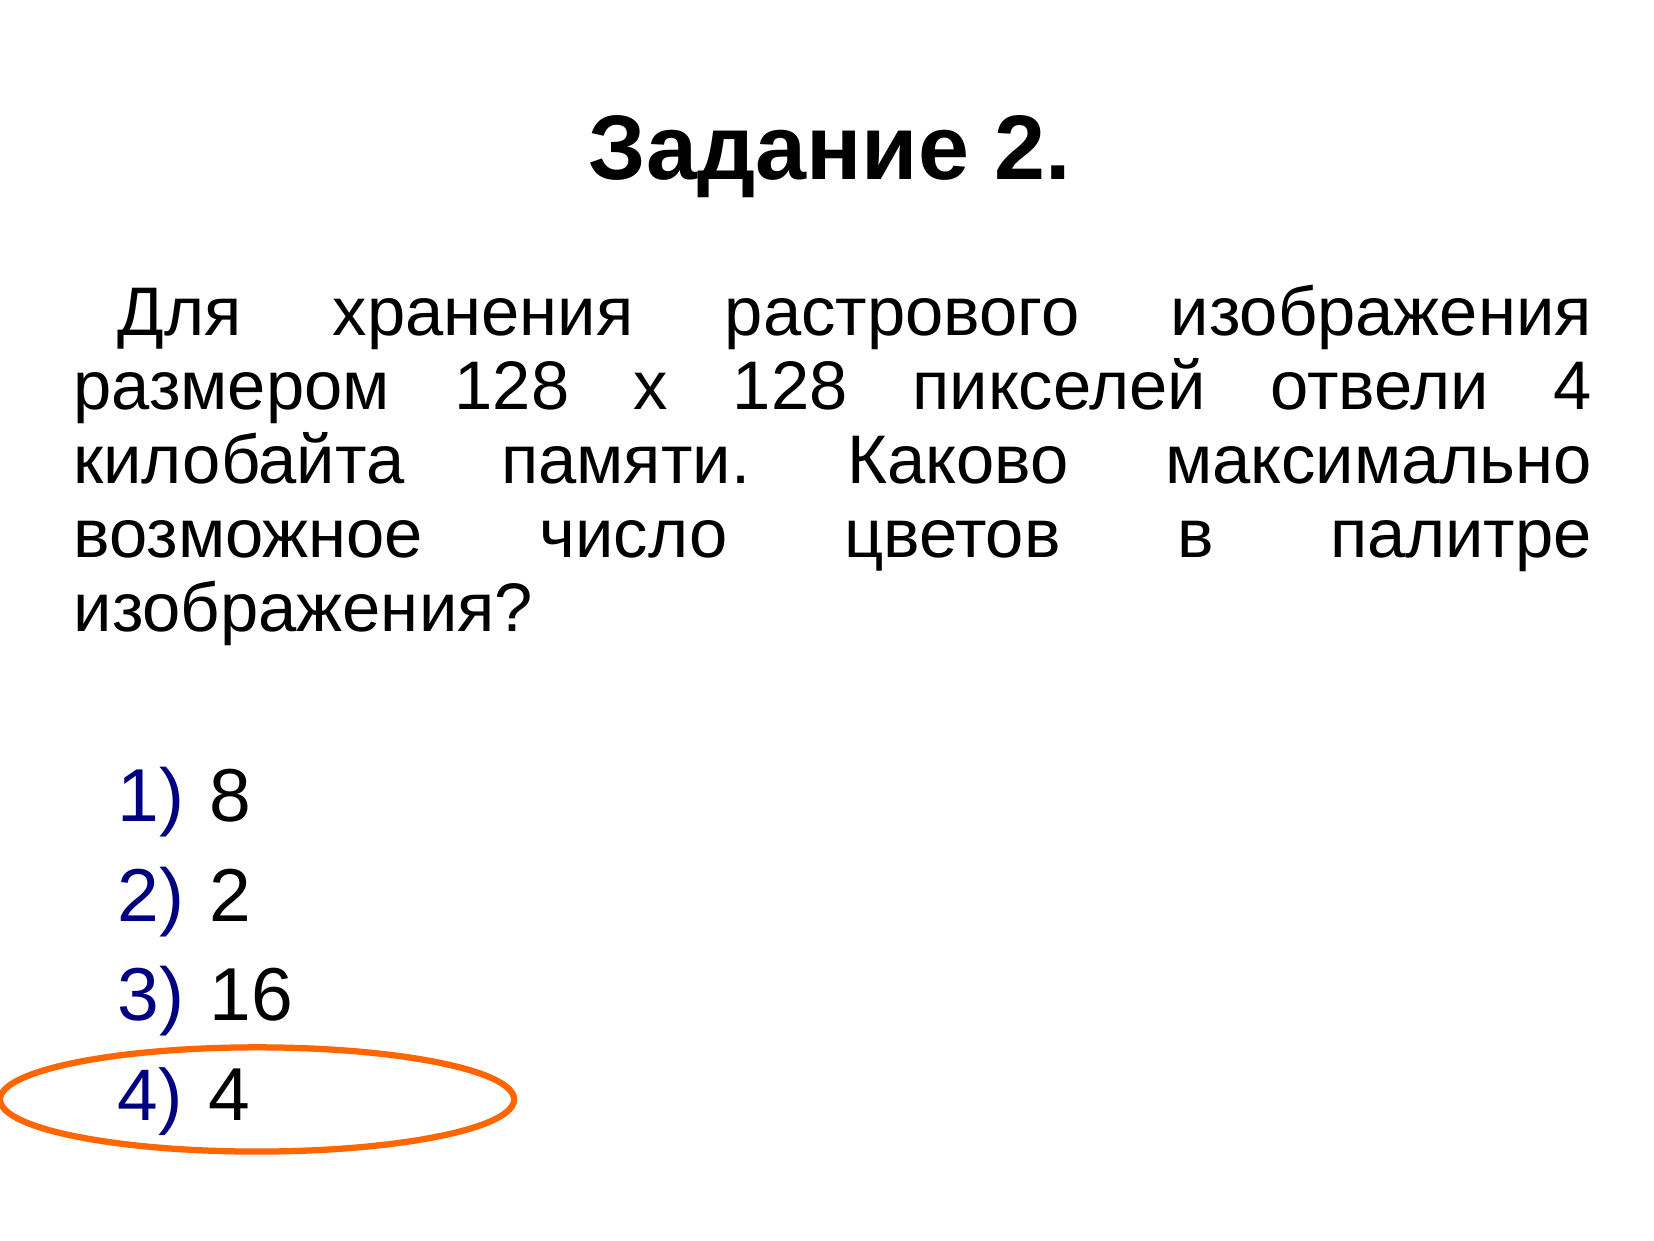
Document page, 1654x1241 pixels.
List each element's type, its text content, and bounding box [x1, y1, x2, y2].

list Для хранения растрового изображения размером 128 x 128 пикселей отвели 4 килобайта памяти. Каково максимально возможное число цветов в палитре изображения? 8 2 16 4 [58, 1051, 510, 1148]
list Для хранения растрового изображения размером 128 x 128 пикселей отвели 4 килобайта памяти. Каково максимально возможное число цветов в палитре изображения? 8 2 16 4 [58, 268, 1609, 1194]
title Задание 2. [82, 68, 1571, 268]
